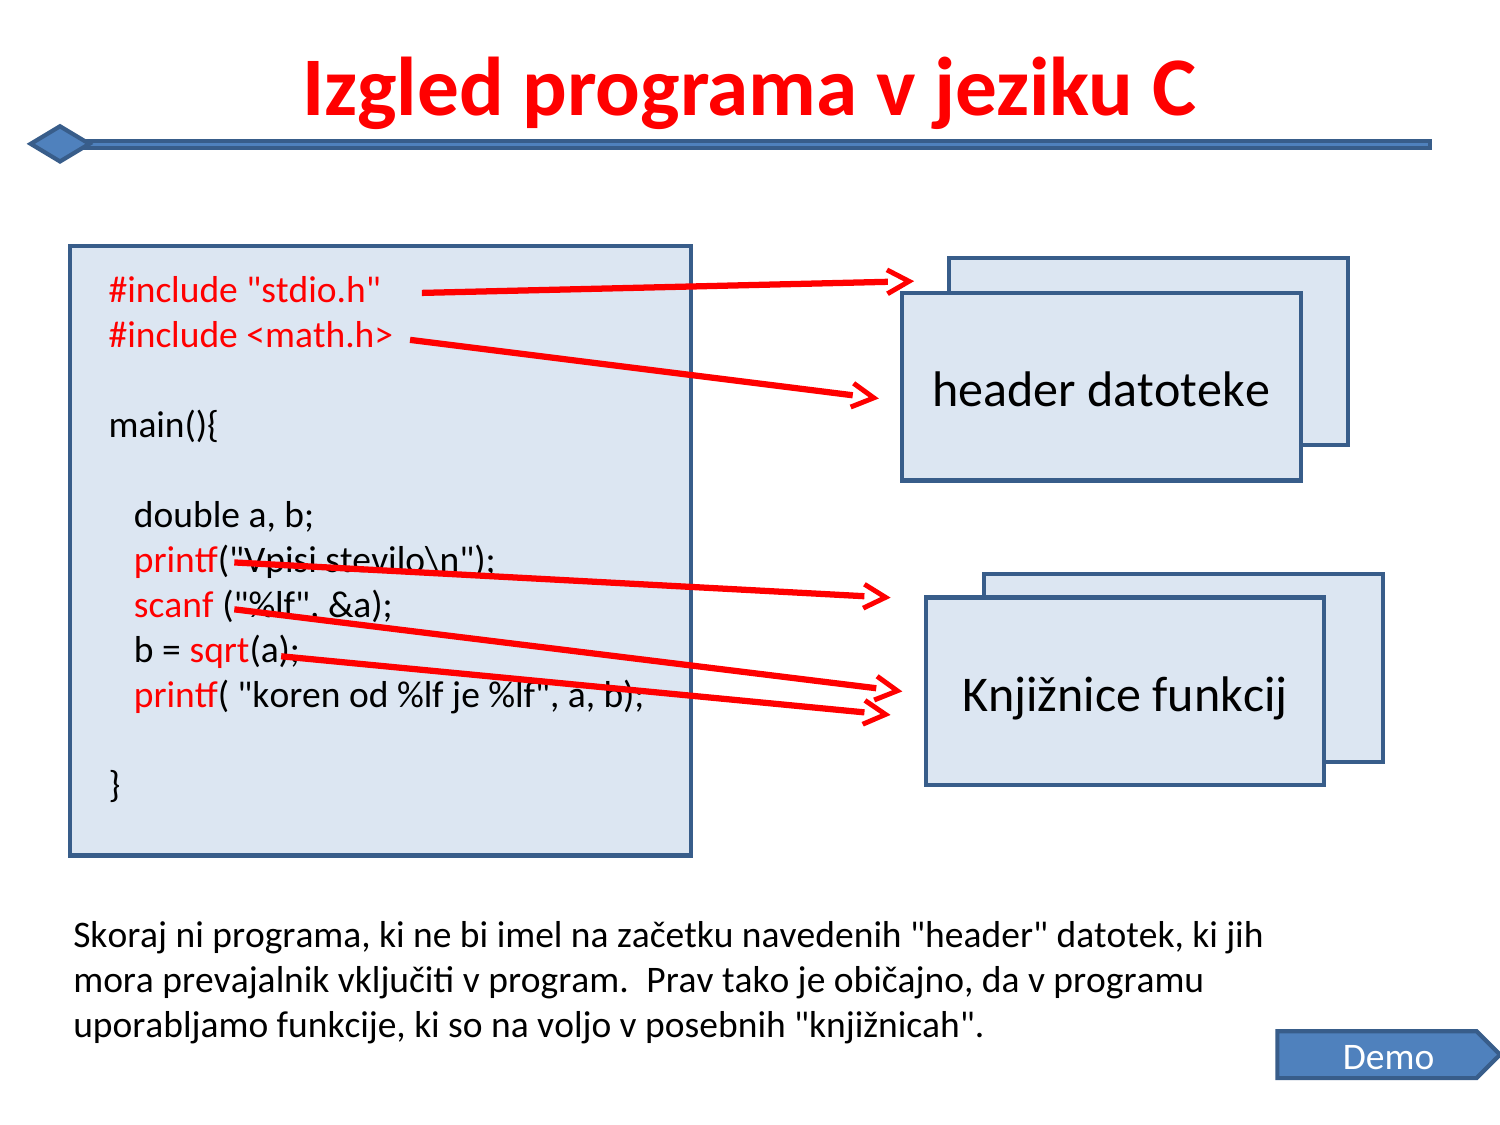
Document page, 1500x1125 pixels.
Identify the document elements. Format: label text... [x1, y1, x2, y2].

text_box Knjižnice funkcij [925, 597, 1325, 786]
text_box [949, 257, 1348, 446]
text_box header datoteke [902, 292, 1301, 481]
title Izgled programa v jeziku C [75, 23, 1426, 141]
text_box [70, 246, 692, 856]
text_box Demo [1277, 1031, 1500, 1079]
text_box Skoraj ni programa, ki ne bi imel na začetku navedenih "header" datotek, ki jih mora prevajalnik vključiti v program. Prav tako je običajno, da v programu uporabljamo funkcije, ki so na voljo v posebnih "knjižnicah". [58, 902, 1360, 1053]
text_box #include "stdio.h" #include <math.h> main(){ double a, b; printf("Vpisi stevilo\n"); scanf ("%lf", &a); b = sqrt(a); printf( "koren od %lf je %lf", a, b); } [93, 257, 715, 814]
text_box [984, 574, 1383, 762]
